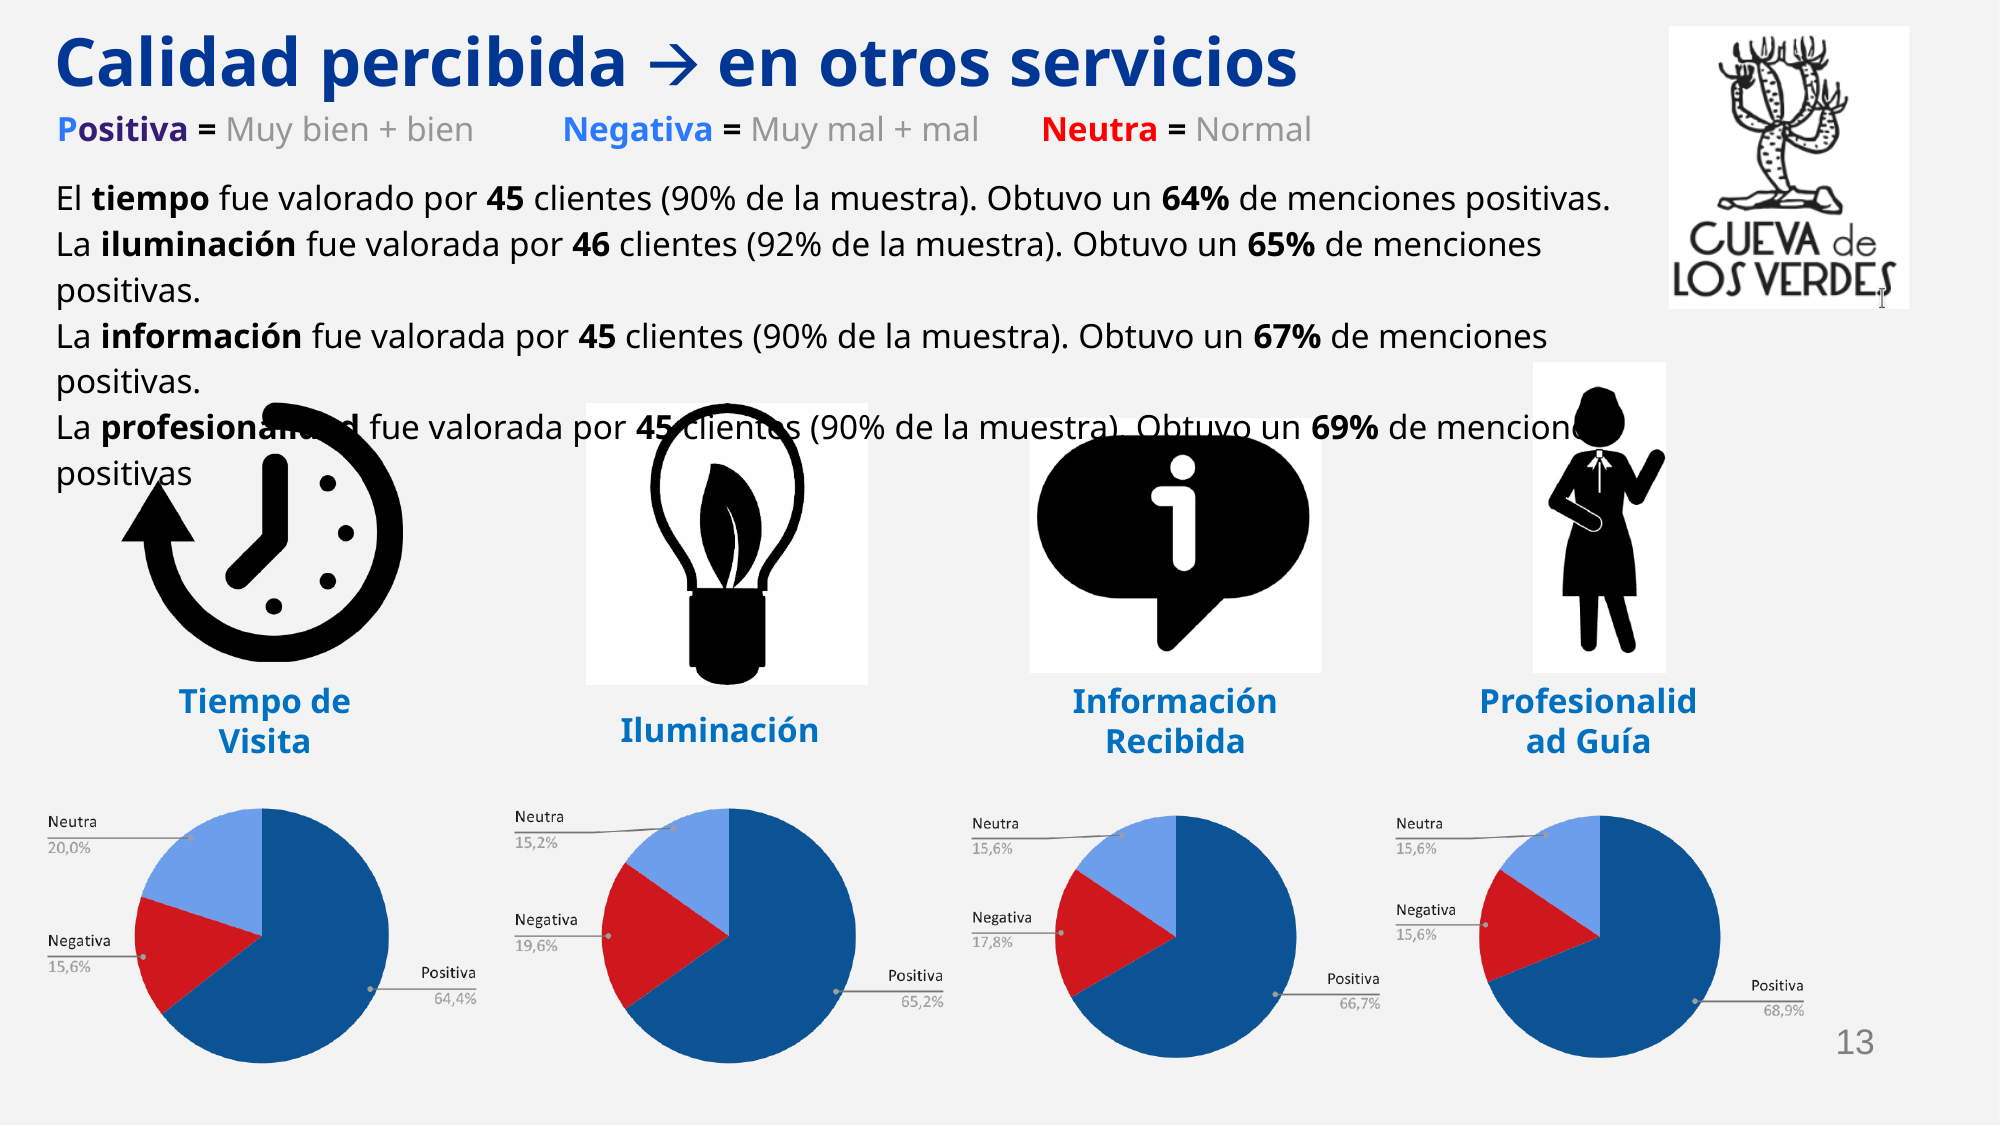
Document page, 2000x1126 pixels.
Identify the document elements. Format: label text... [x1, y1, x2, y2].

picture [958, 802, 1817, 1071]
text_box Información Recibida [1045, 673, 1306, 769]
text_box Positiva = Muy bien + bien Negativa = Muy mal + mal Neutra = Normal [56, 100, 1402, 156]
text_box Calidad percibida 🡪 en otros servicios [54, 0, 1374, 120]
picture [33, 794, 490, 1077]
text_box Tiempo de Visita [134, 673, 396, 769]
picture [1140, 418, 1156, 437]
picture [1533, 362, 1666, 673]
picture [1029, 418, 1322, 673]
picture [1167, 423, 1177, 437]
slide_number <number> [1817, 1010, 1894, 1071]
picture [1535, 423, 1545, 437]
picture [500, 794, 957, 1077]
picture [121, 391, 403, 673]
text_box El tiempo fue valorado por 45 clientes (90% de la muestra). Obtuvo un 64% de menciones positivas. La iluminación fue valorada por 46 clientes (92% de la muestra). Obtuvo un 65% de menciones positivas. La información fue valorada por 45 clientes (90% de la muestra). Obtuvo un 67% de menciones positivas. La profesionalidad fue valorada por 45 clientes (90% de la muestra). Obtuvo un 69% de menciones positivas [40, 156, 1666, 309]
text_box Iluminación [591, 701, 849, 794]
picture [586, 403, 868, 686]
picture [862, 417, 867, 428]
text_box Profesionalidad Guía [1454, 672, 1723, 769]
picture [1668, 26, 1910, 309]
picture [1317, 427, 1322, 435]
